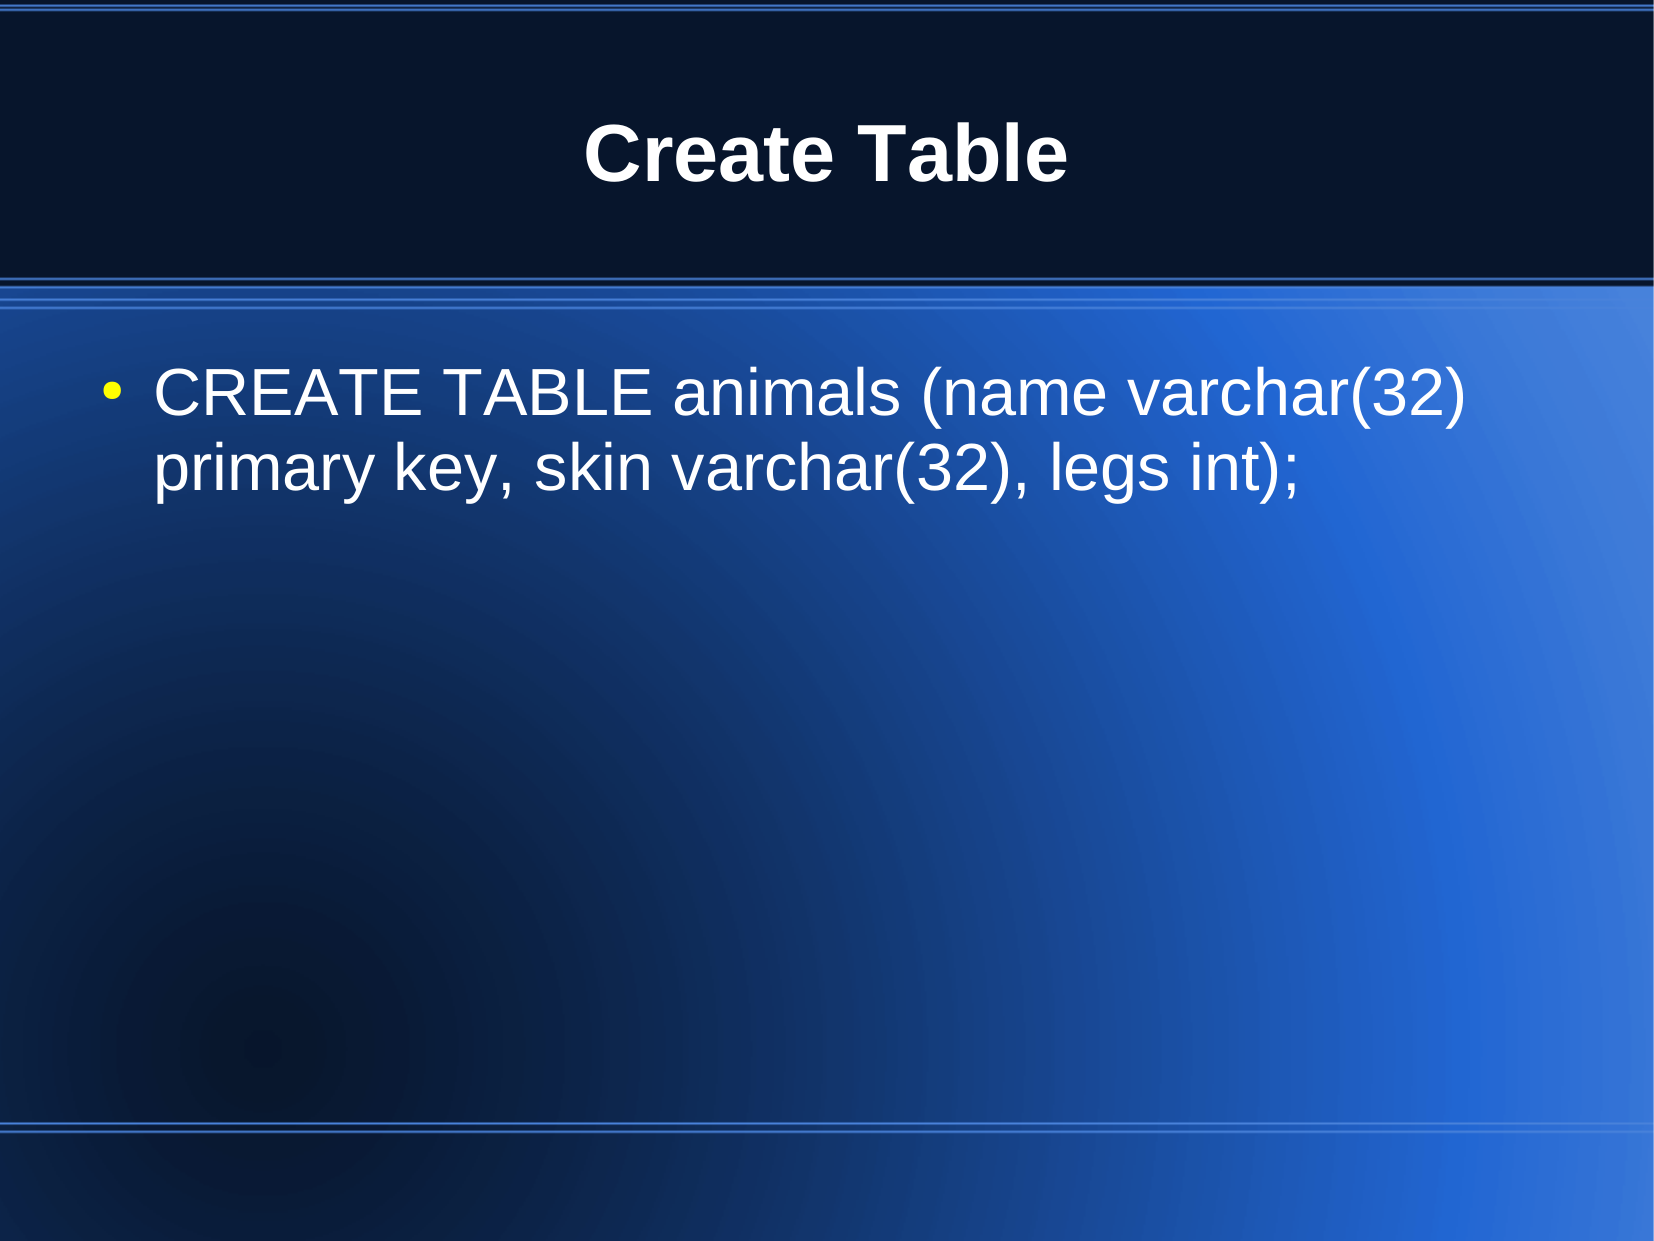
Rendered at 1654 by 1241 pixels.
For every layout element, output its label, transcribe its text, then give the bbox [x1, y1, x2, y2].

picture [0, 0, 1654, 1241]
list CREATE TABLE animals (name varchar(32) primary key, skin varchar(32), legs int); [82, 355, 1571, 1075]
title Create Table [82, 49, 1571, 257]
